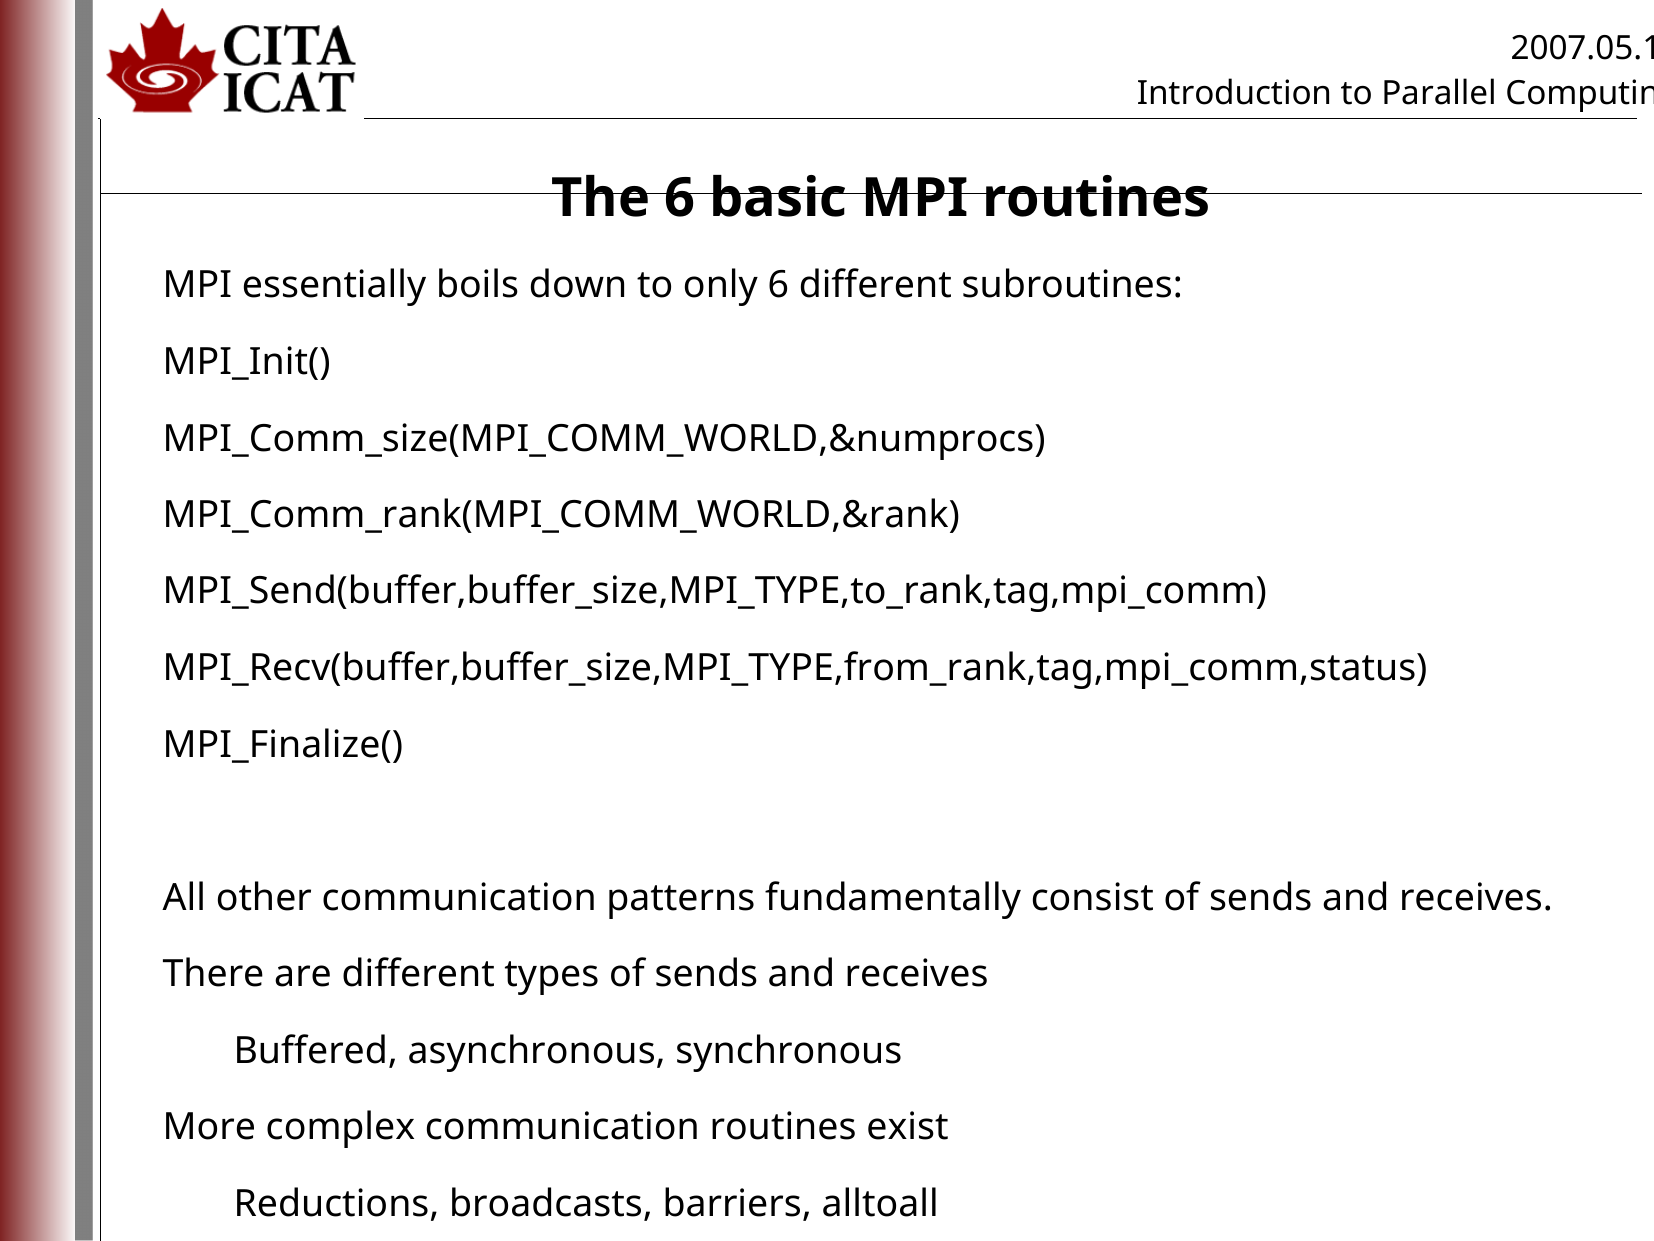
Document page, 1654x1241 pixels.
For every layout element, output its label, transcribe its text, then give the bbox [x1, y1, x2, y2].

text_box 2007.05.18 Introduction to Parallel Computing [1122, 16, 1654, 113]
text_box [0, 0, 76, 1241]
text_box The 6 basic MPI routines [112, 114, 1651, 196]
text_box MPI essentially boils down to only 6 different subroutines: MPI_Init() MPI_Comm_size(MPI_COMM_WORLD,&numprocs) MPI_Comm_rank(MPI_COMM_WORLD,&rank) MPI_Send(buffer,buffer_size,MPI_TYPE,to_rank,tag,mpi_comm) MPI_Recv(buffer,buffer_size,MPI_TYPE,from_rank,tag,mpi_comm,status) MPI_Finalize() All other communication patterns fundamentally consist of sends and receives. There are different types of sends and receives Buffered, asynchronous, synchronous More complex communication routines exist Reductions, broadcasts, barriers, alltoall [112, 225, 1613, 1100]
picture [100, 5, 364, 119]
